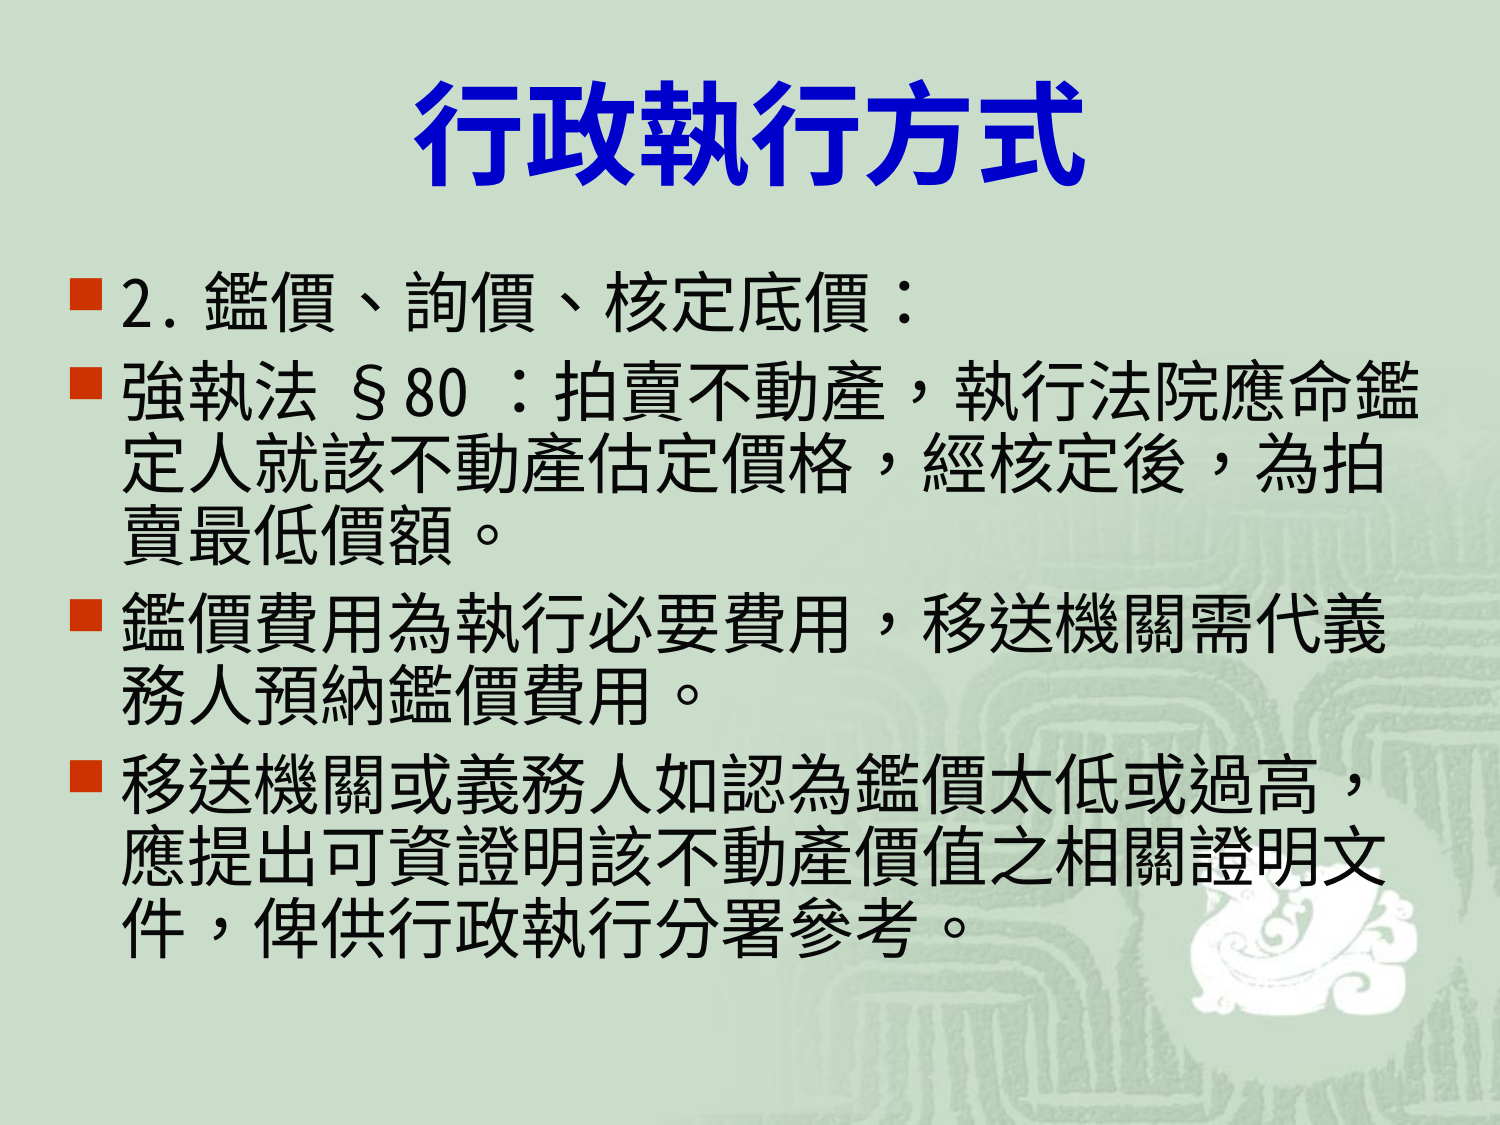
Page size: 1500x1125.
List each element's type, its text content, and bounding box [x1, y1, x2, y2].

picture [0, 0, 1500, 1125]
title 行政執行方式 [49, 71, 1451, 192]
list 2.鑑價、詢價、核定底價： 強執法§80：拍賣不動產，執行法院應命鑑定人就該不動產估定價格，經核定後，為拍賣最低價額。 鑑價費用為執行必要費用，移送機關需代義務人預納鑑價費用。 移送機關或義務人如認為鑑價太低或過高，應提出可資證明該不動產價值之相關證明文件，俾供行政執行分署參考。 [49, 262, 1451, 1001]
